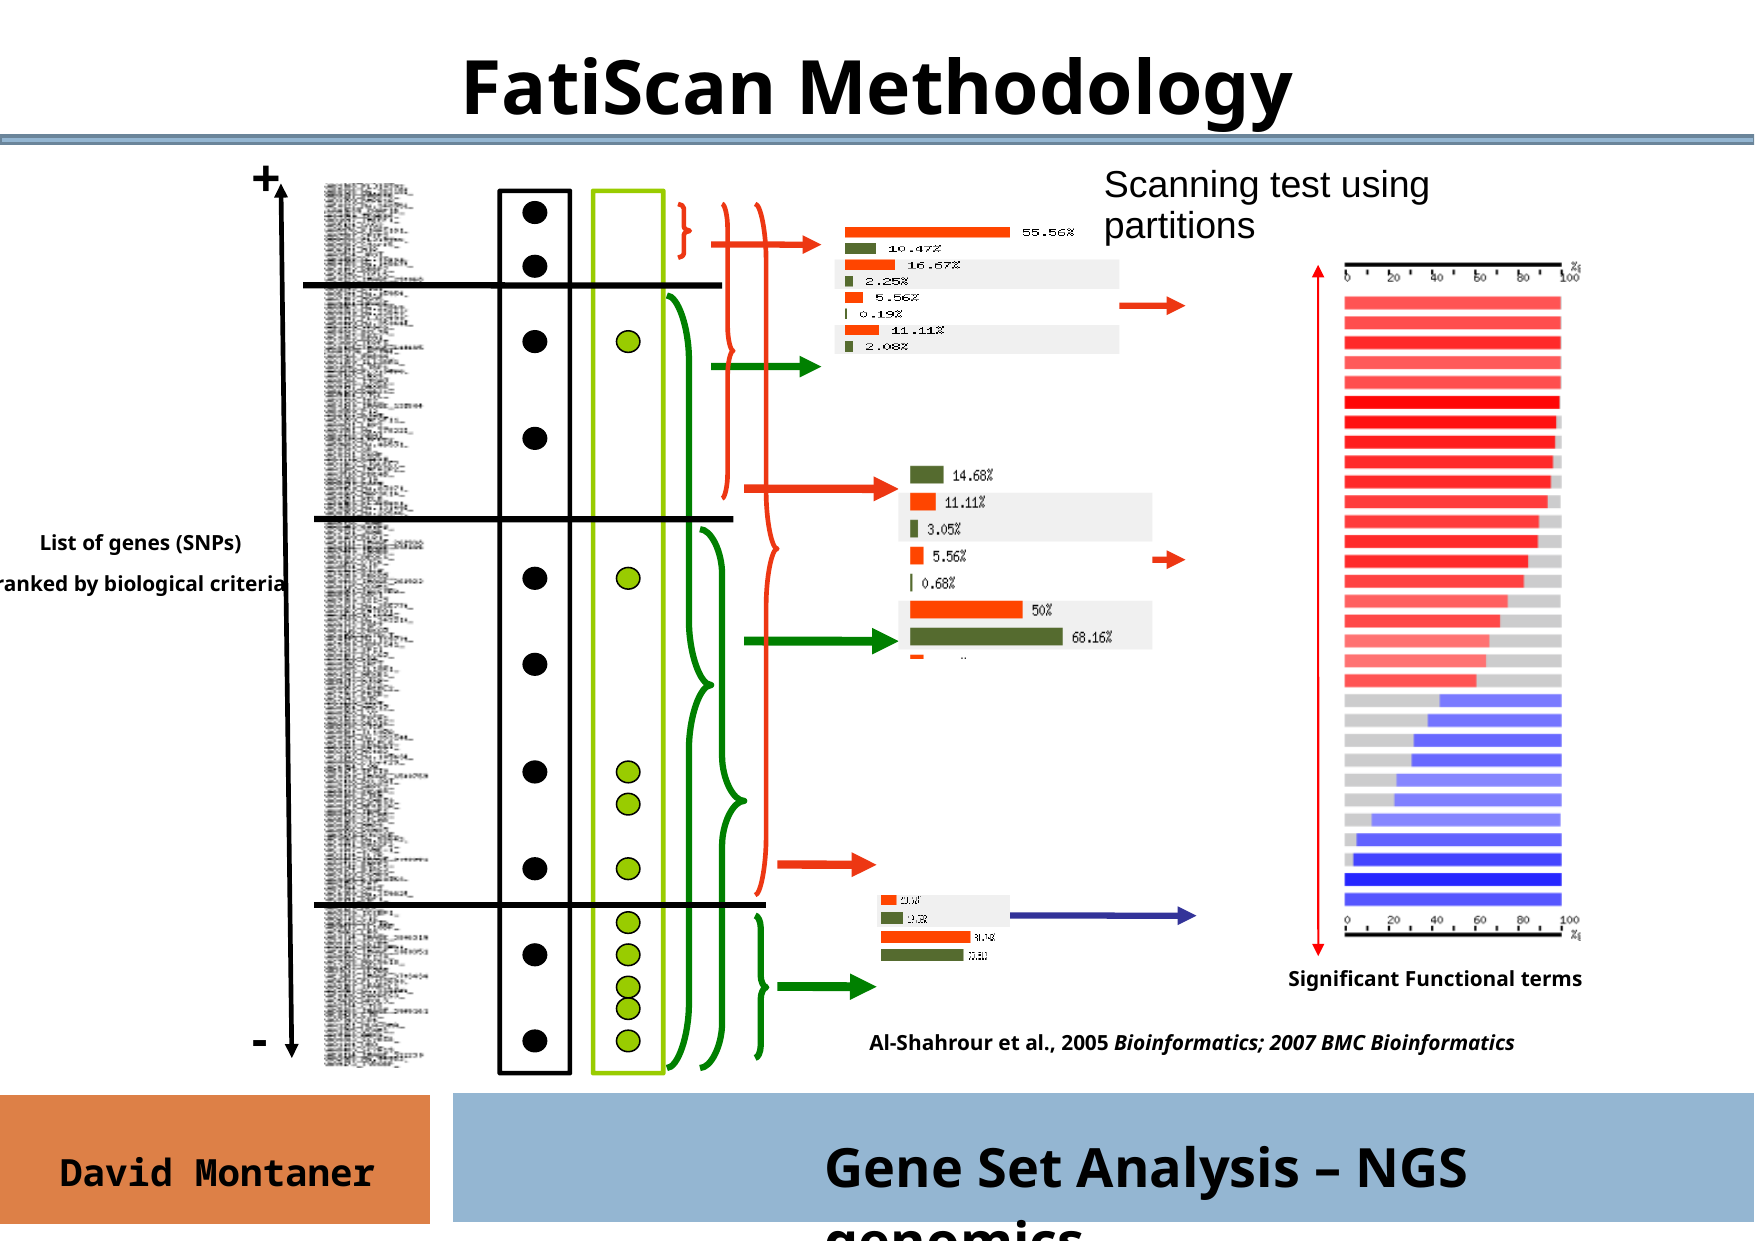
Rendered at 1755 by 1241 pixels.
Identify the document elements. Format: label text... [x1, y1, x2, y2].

text_box [616, 793, 640, 815]
text_box List of genes (SNPs) ranked by biological criteria [0, 520, 307, 606]
text_box [616, 857, 640, 880]
chart [834, 224, 1120, 357]
text_box [616, 330, 640, 353]
text_box - [236, 1003, 292, 1075]
text_box [0, 136, 1754, 144]
picture [1340, 255, 1583, 943]
chart [898, 458, 1153, 659]
text_box [616, 761, 640, 783]
text_box [523, 857, 547, 880]
text_box [616, 1030, 640, 1052]
text_box + [236, 142, 292, 214]
text_box [523, 201, 547, 224]
chart [324, 289, 491, 516]
text_box [616, 976, 640, 1020]
text_box [523, 943, 547, 966]
text_box [523, 1030, 547, 1052]
text_box [523, 255, 547, 278]
text_box [523, 427, 547, 450]
text_box [616, 567, 640, 590]
text_box [523, 567, 547, 590]
text_box FatiScan Methodology [67, 27, 1688, 129]
chart [324, 908, 491, 1069]
text_box [523, 330, 547, 353]
chart [877, 895, 1010, 967]
text_box [616, 911, 640, 934]
text_box [523, 761, 547, 783]
chart [324, 183, 491, 282]
text_box [523, 653, 547, 676]
chart [324, 523, 491, 902]
text_box Gene Set Analysis – NGS genomics [810, 1122, 1726, 1200]
text_box Significant Functional terms [1273, 956, 1633, 1000]
text_box Scanning test using partitions [1089, 155, 1598, 255]
text_box [616, 943, 640, 966]
text_box David Montaner [15, 1139, 421, 1193]
text_box Al-Shahrour et al., 2005 Bioinformatics; 2007 BMC Bioinformatics [854, 1020, 1605, 1064]
